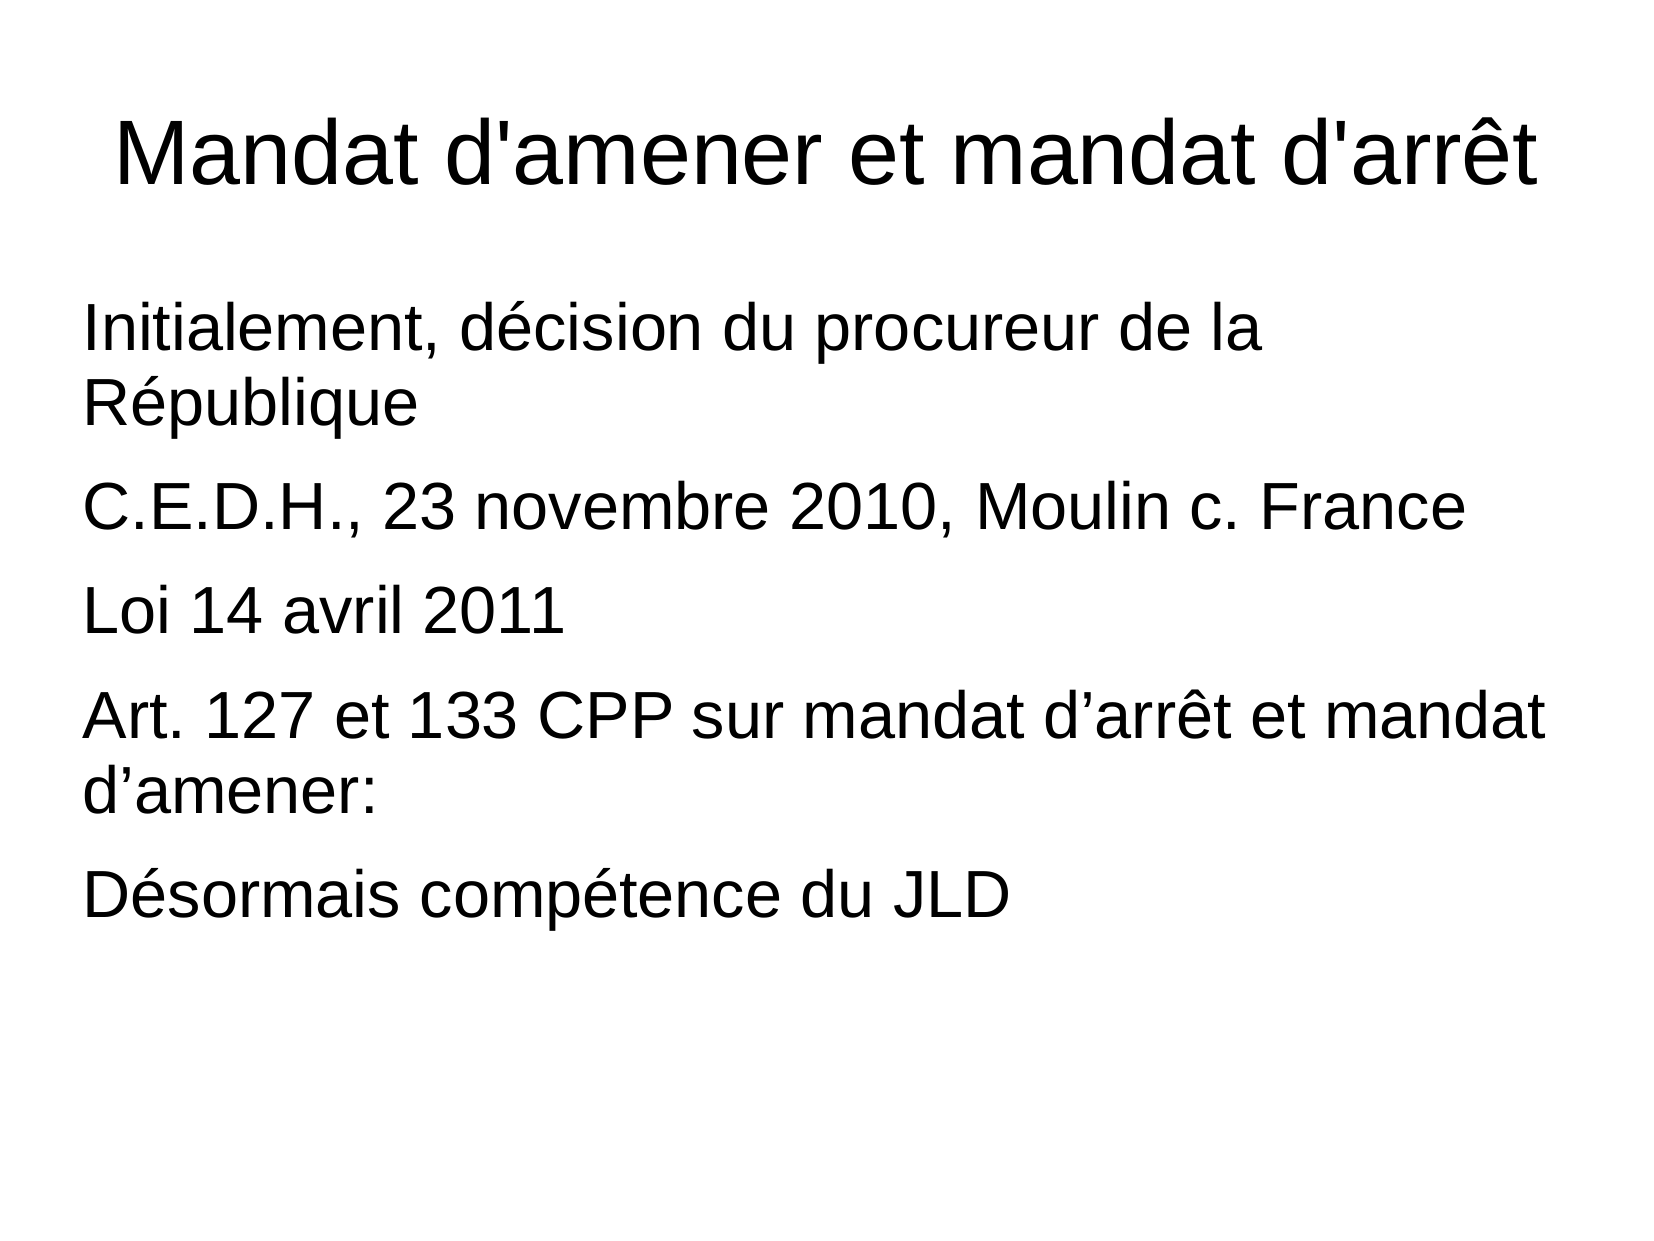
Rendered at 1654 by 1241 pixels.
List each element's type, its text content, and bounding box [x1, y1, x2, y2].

list Initialement, décision du procureur de la République C.E.D.H., 23 novembre 2010, Moulin c. France Loi 14 avril 2011 Art. 127 et 133 CPP sur mandat d’arrêt et mandat d’amener: Désormais compétence du JLD [82, 290, 1571, 1010]
title Mandat d'amener et mandat d'arrêt [82, 49, 1571, 257]
